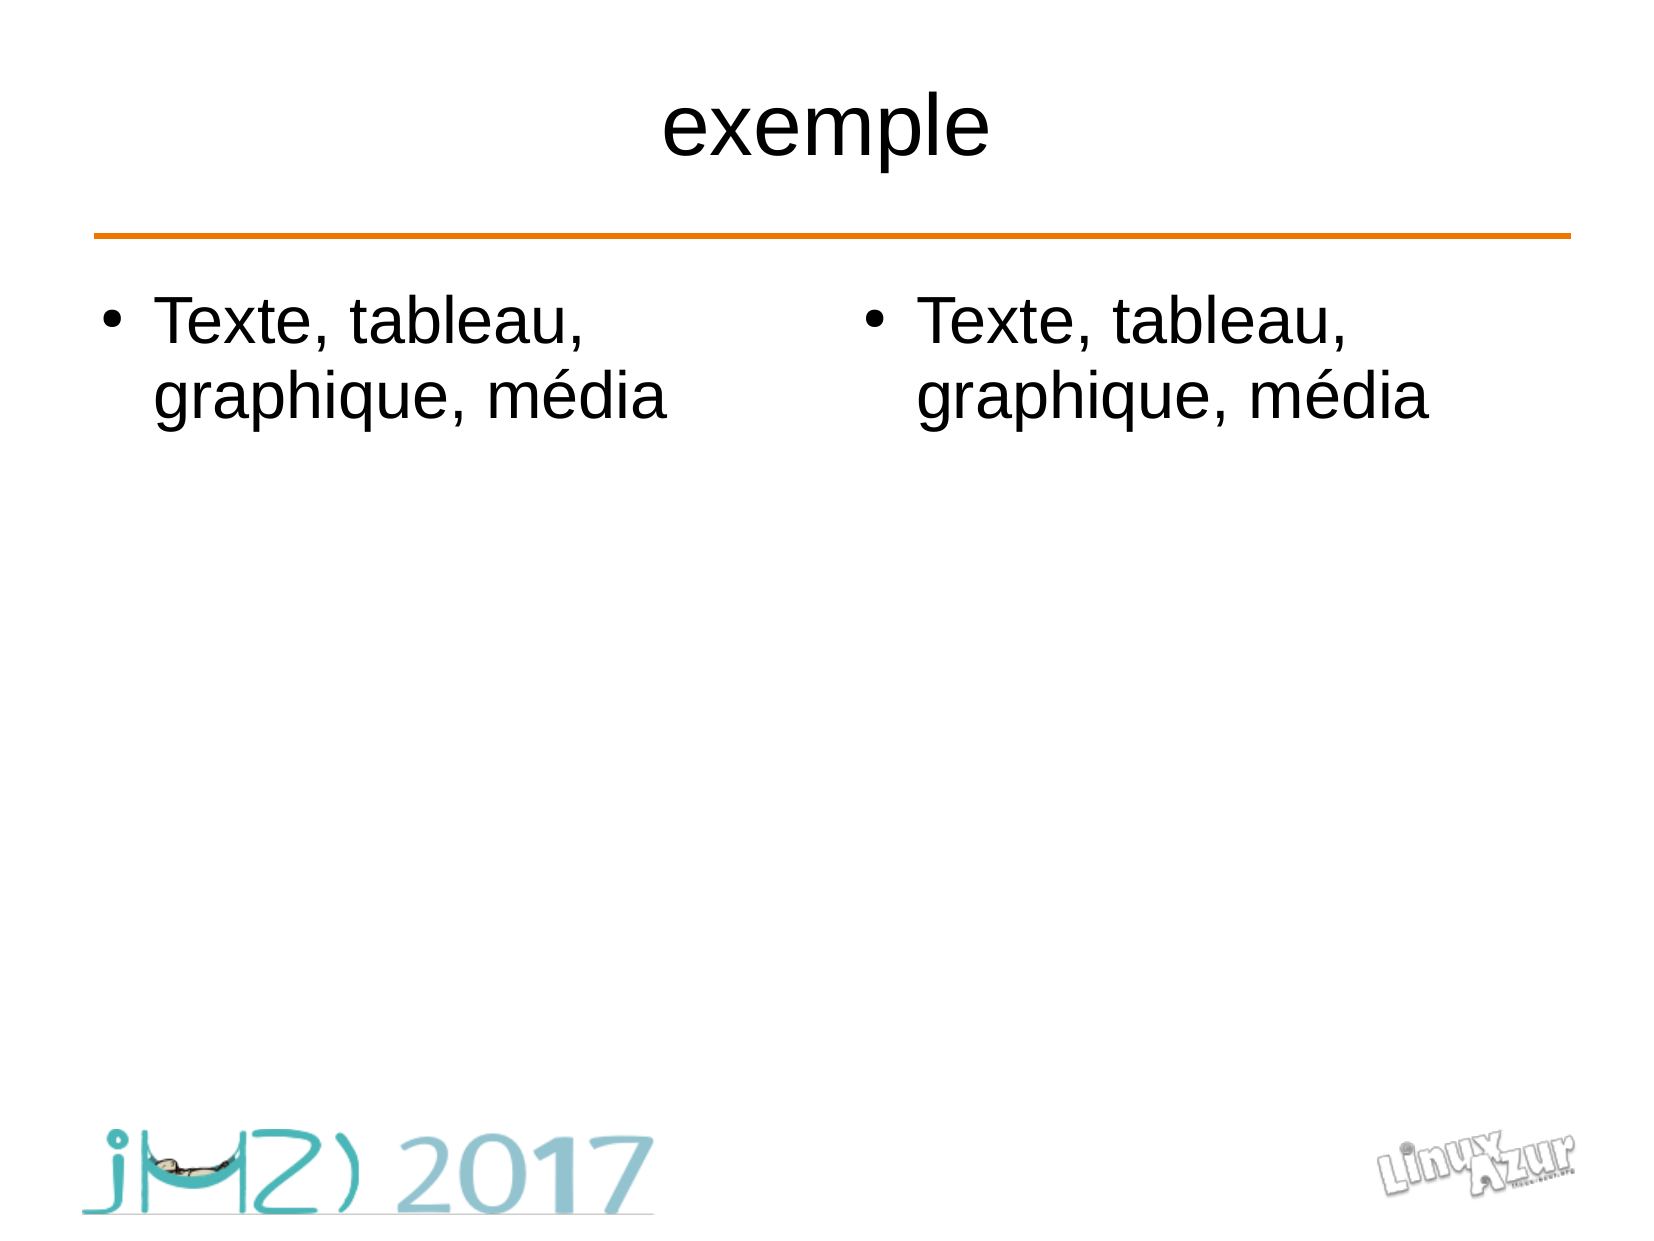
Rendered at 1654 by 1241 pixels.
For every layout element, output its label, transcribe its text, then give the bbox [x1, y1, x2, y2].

picture [82, 1129, 655, 1216]
picture [1346, 1115, 1600, 1211]
list Texte, tableau, graphique, média [845, 283, 1572, 1063]
list Texte, tableau, graphique, média [82, 283, 809, 1063]
title exemple [82, 49, 1571, 201]
